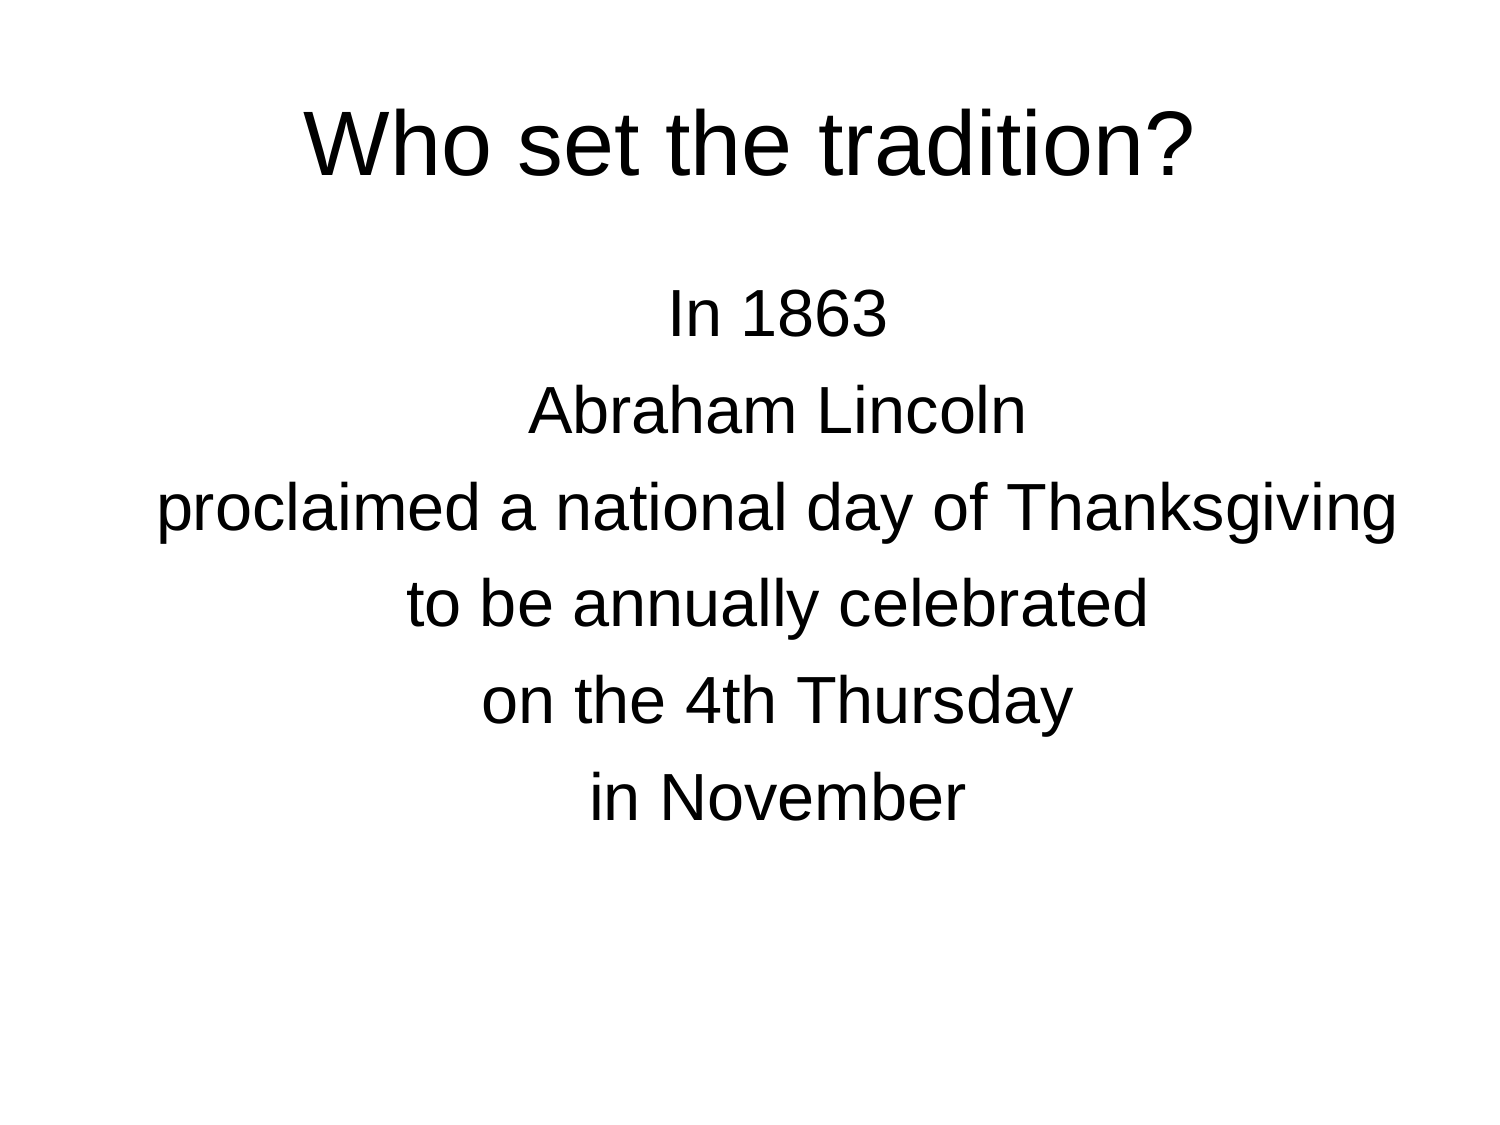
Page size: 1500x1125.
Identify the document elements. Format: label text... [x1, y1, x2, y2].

title Who set the tradition? [75, 45, 1426, 233]
list In 1863 Abraham Lincoln proclaimed a national day of Thanksgiving to be annually celebrated on the 4th Thursday in November [75, 262, 1426, 1006]
